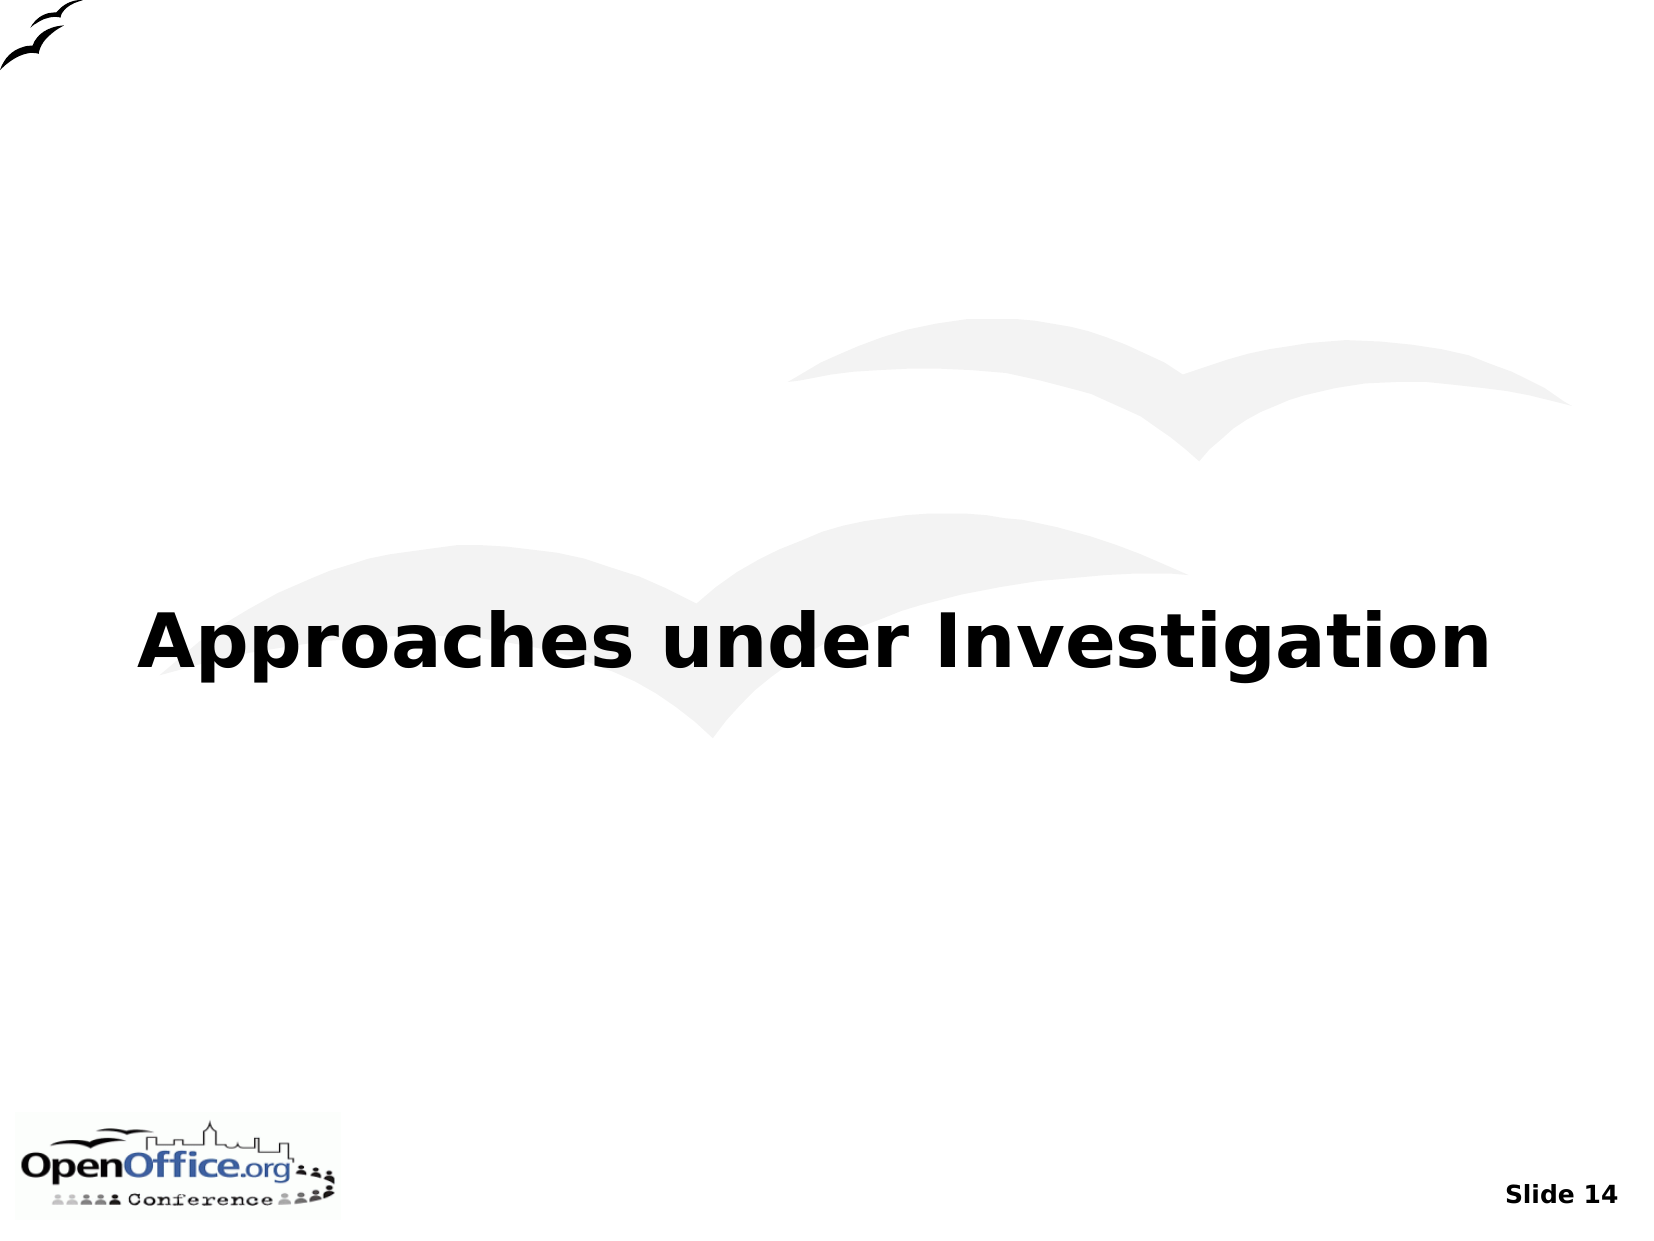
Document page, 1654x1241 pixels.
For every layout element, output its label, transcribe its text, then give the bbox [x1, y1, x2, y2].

picture [15, 1112, 341, 1220]
subtitle Approaches under Investigation [102, 155, 1529, 1085]
